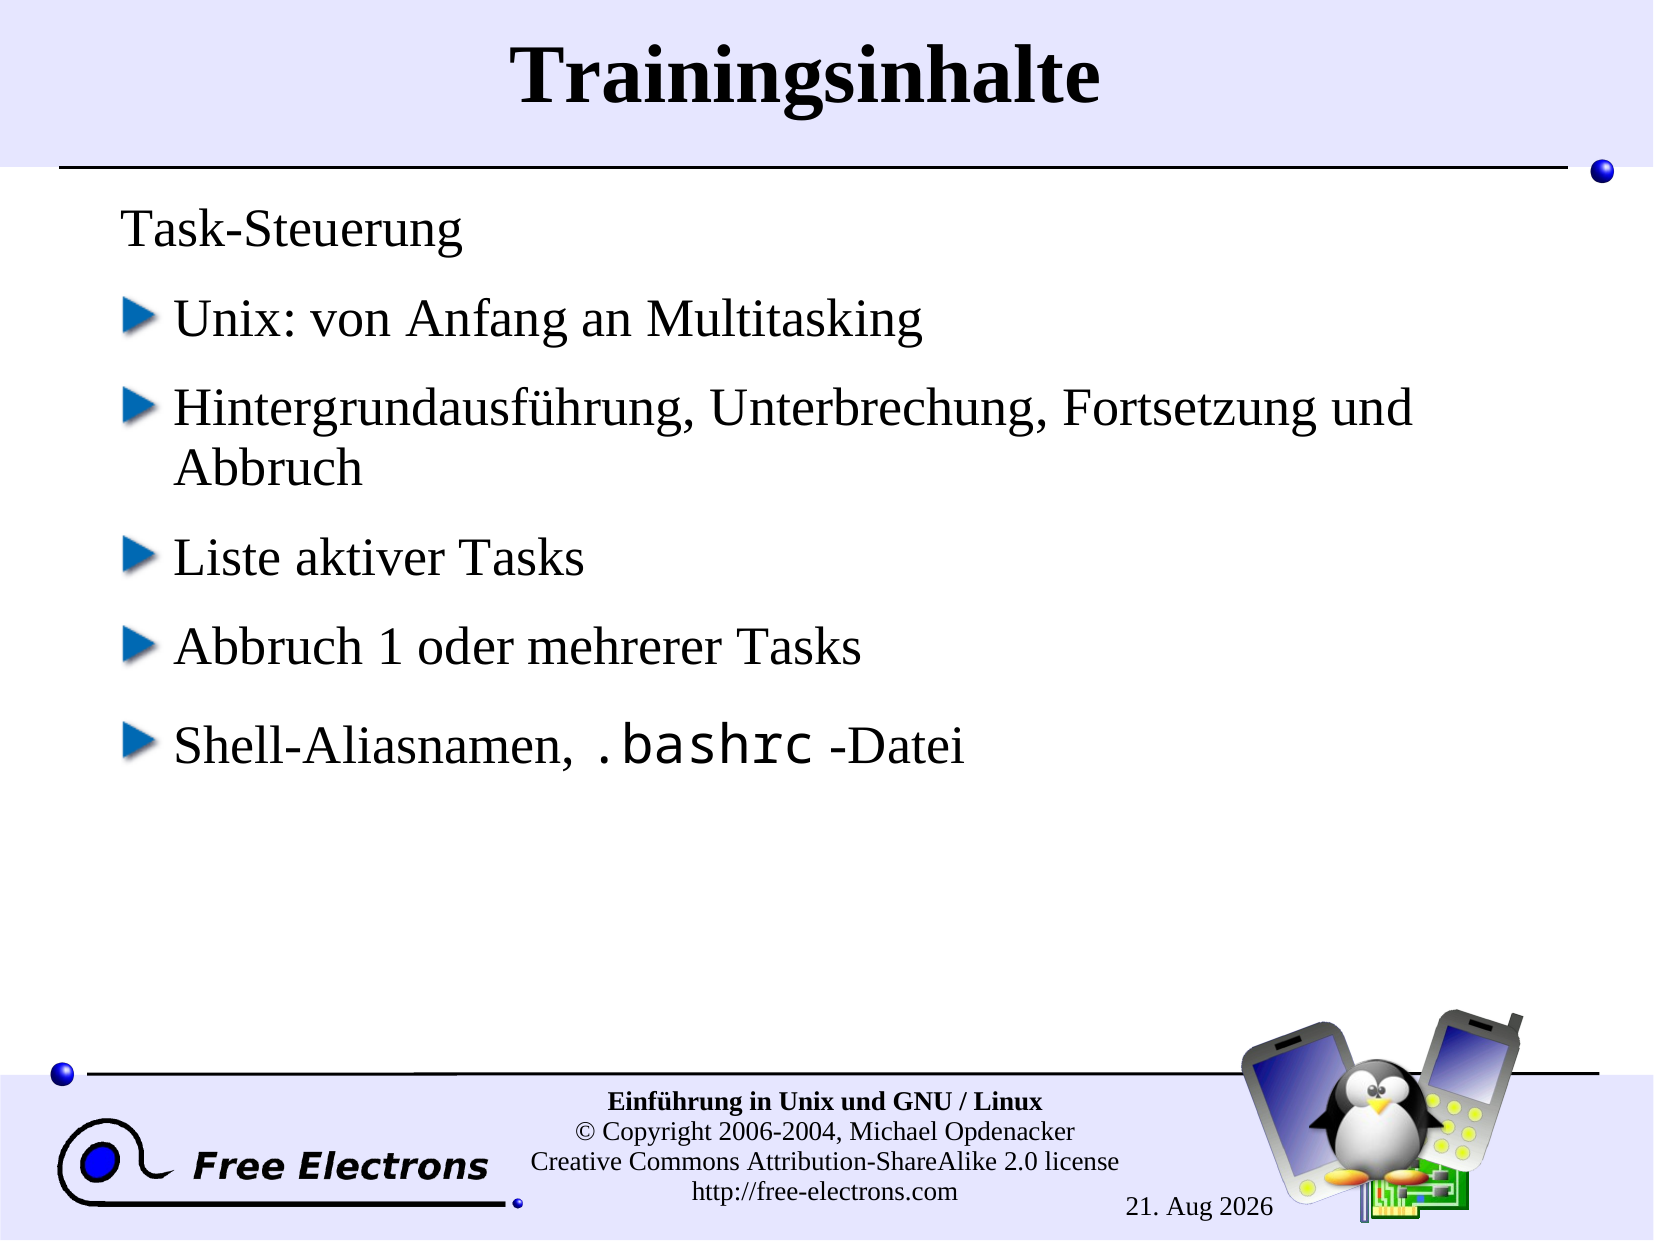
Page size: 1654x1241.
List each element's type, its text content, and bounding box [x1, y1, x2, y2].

picture [50, 1107, 527, 1216]
list Task-Steuerung Unix: von Anfang an Multitasking Hintergrundausführung, Unterbrechung, Fortsetzung und Abbruch Liste aktiver Tasks Abbruch 1 oder mehrerer Tasks Shell-Aliasnamen, .bashrc -Datei [102, 198, 1515, 1082]
picture [1237, 1006, 1538, 1241]
title Trainingsinhalte [60, 28, 1551, 121]
